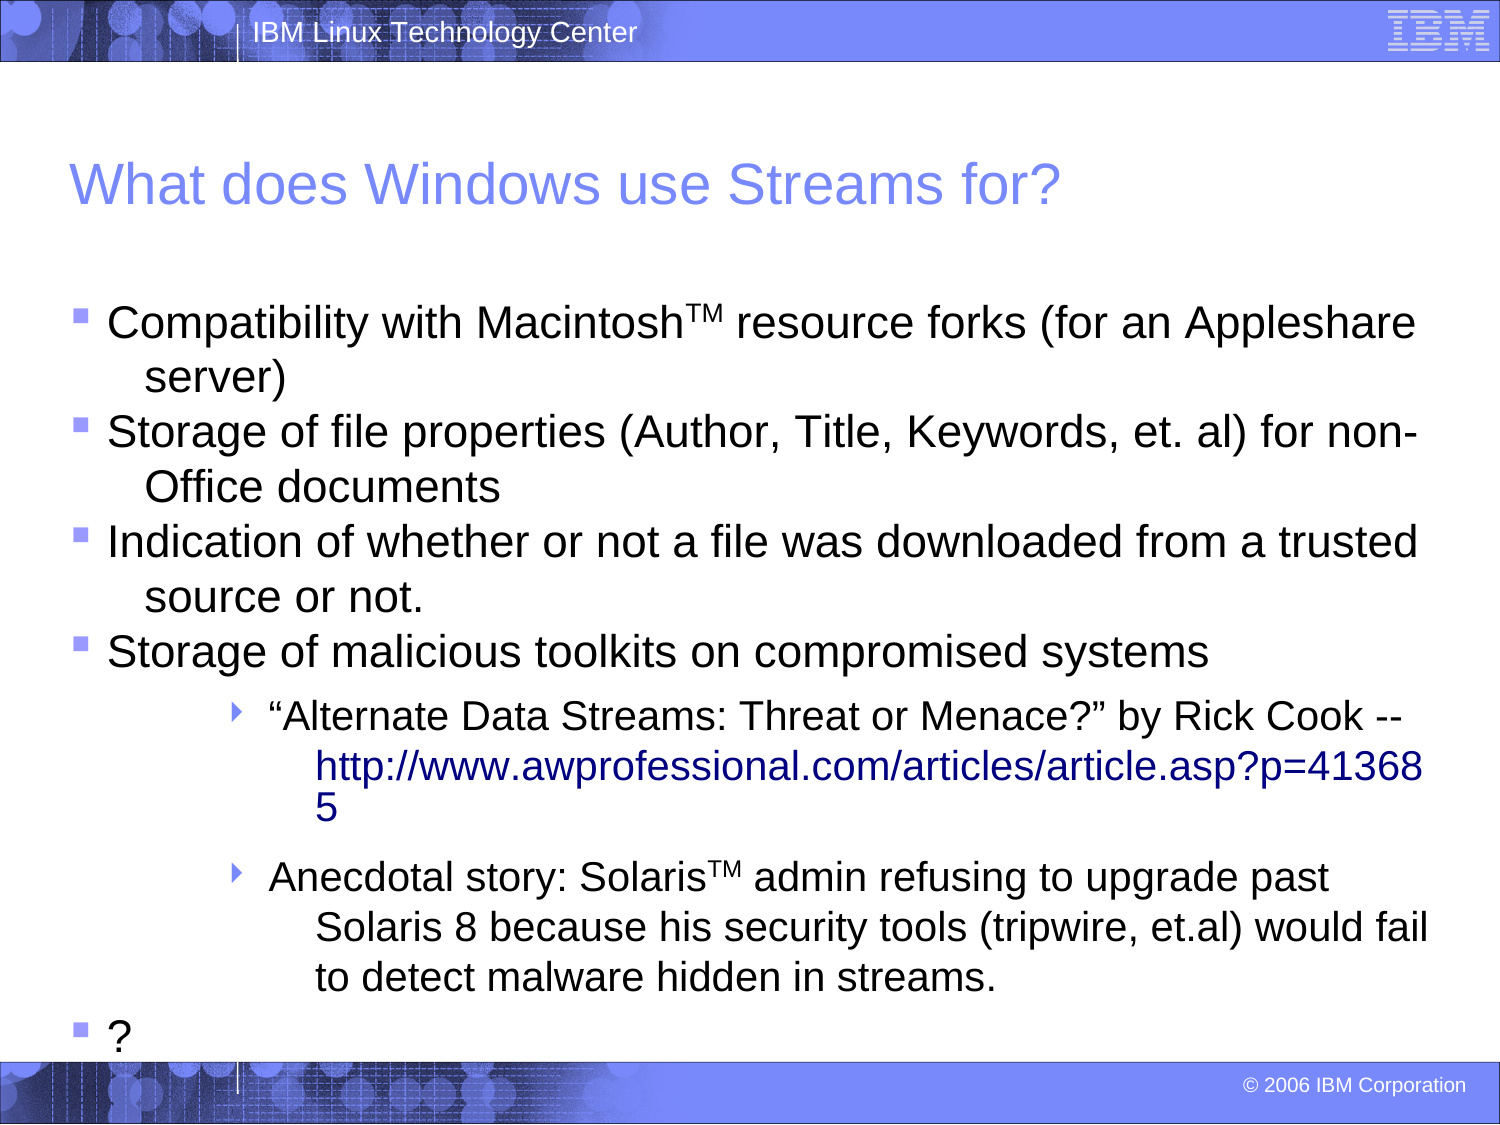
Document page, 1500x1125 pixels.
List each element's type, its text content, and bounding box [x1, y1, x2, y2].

list Compatibility with MacintoshTM resource forks (for an Appleshare server) Storage of file properties (Author, Title, Keywords, et. al) for non-Office documents Indication of whether or not a file was downloaded from a trusted source or not. Storage of malicious toolkits on compromised systems “Alternate Data Streams: Threat or Menace?” by Rick Cook -- http://www.awprofessional.com/articles/article.asp?p=413685 Anecdotal story: SolarisTM admin refusing to upgrade past Solaris 8 because his security tools (tripwire, et.al) would fail to detect malware hidden in streams. ? [69, 293, 1433, 1022]
picture [1, 1063, 1499, 1123]
title What does Windows use Streams for? [69, 144, 1422, 227]
picture [1, 1, 1499, 61]
